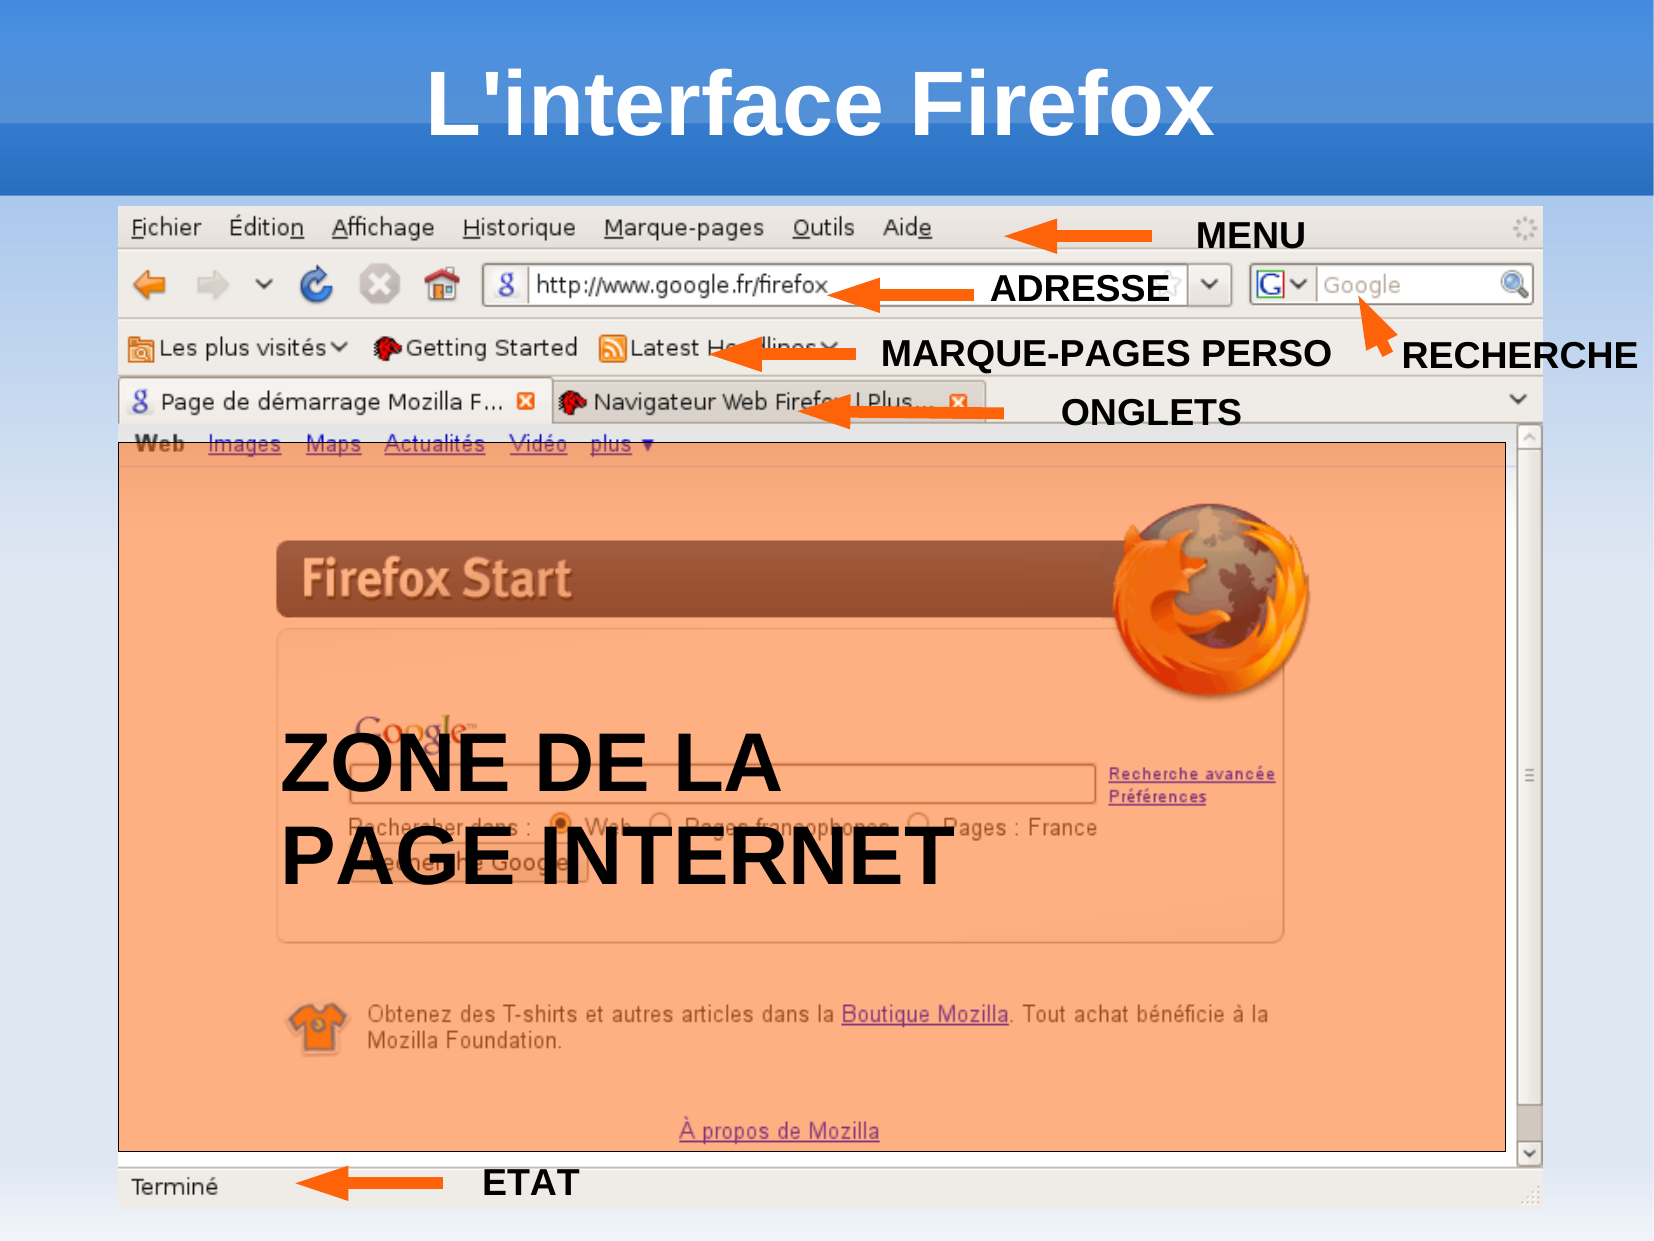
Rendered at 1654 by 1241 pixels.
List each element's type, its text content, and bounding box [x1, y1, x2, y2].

text_box RECHERCHE [1386, 326, 1654, 384]
text_box MENU [1181, 206, 1506, 264]
text_box ETAT [442, 1153, 621, 1211]
text_box MARQUE-PAGES PERSO [855, 324, 1359, 382]
title L'interface Firefox [76, 0, 1565, 208]
text_box ADRESSE [961, 259, 1199, 317]
text_box ONGLETS [1033, 383, 1270, 441]
text_box ZONE DE LA PAGE INTERNET [265, 708, 1359, 910]
text_box [118, 442, 1506, 1152]
picture [0, 0, 1654, 1241]
